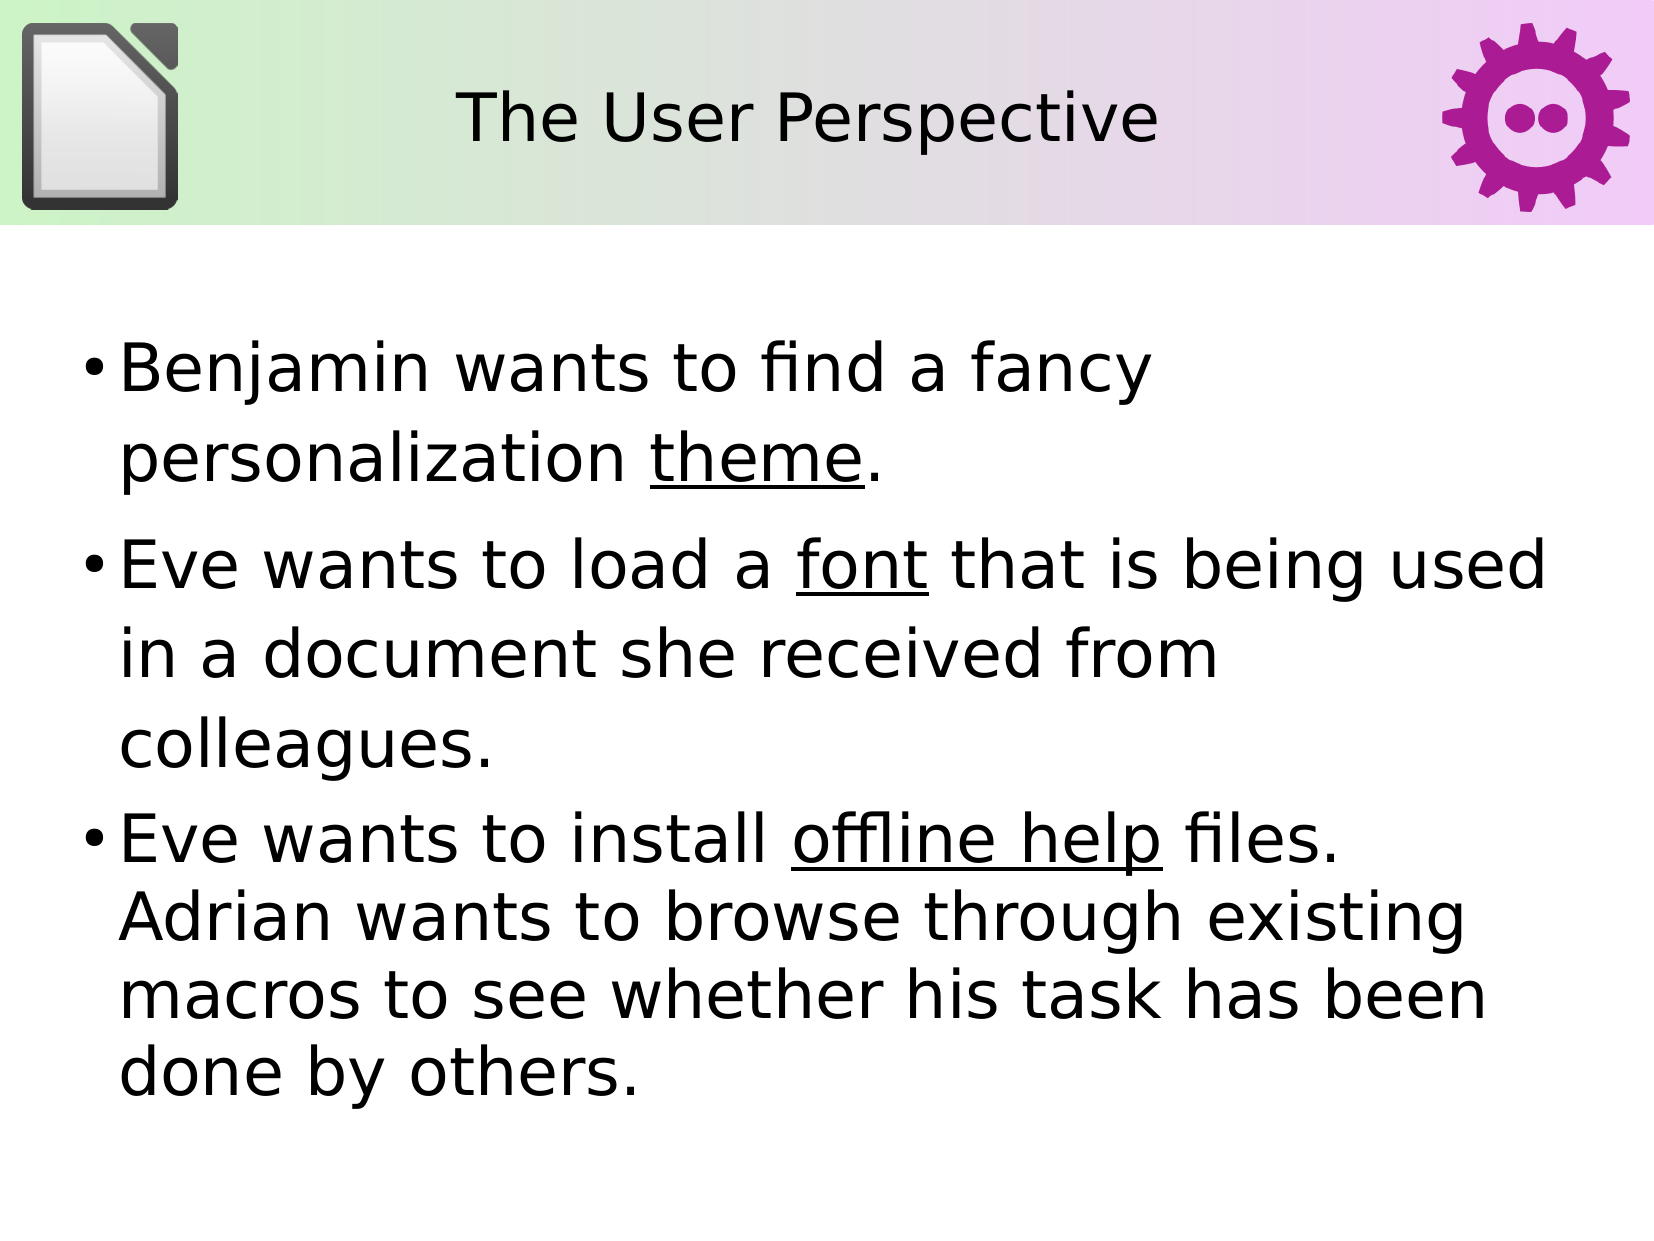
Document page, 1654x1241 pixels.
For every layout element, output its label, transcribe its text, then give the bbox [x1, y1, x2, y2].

subtitle Benjamin wants to find a fancy personalization theme. Eve wants to load a font that is being used in a document she received from colleagues. Eve wants to install offline help files. Adrian wants to browse through existing macros to see whether his task has been done by others. [82, 318, 1571, 1112]
picture [1442, 23, 1630, 212]
picture [22, 23, 178, 210]
title The User Perspective [212, 23, 1406, 213]
